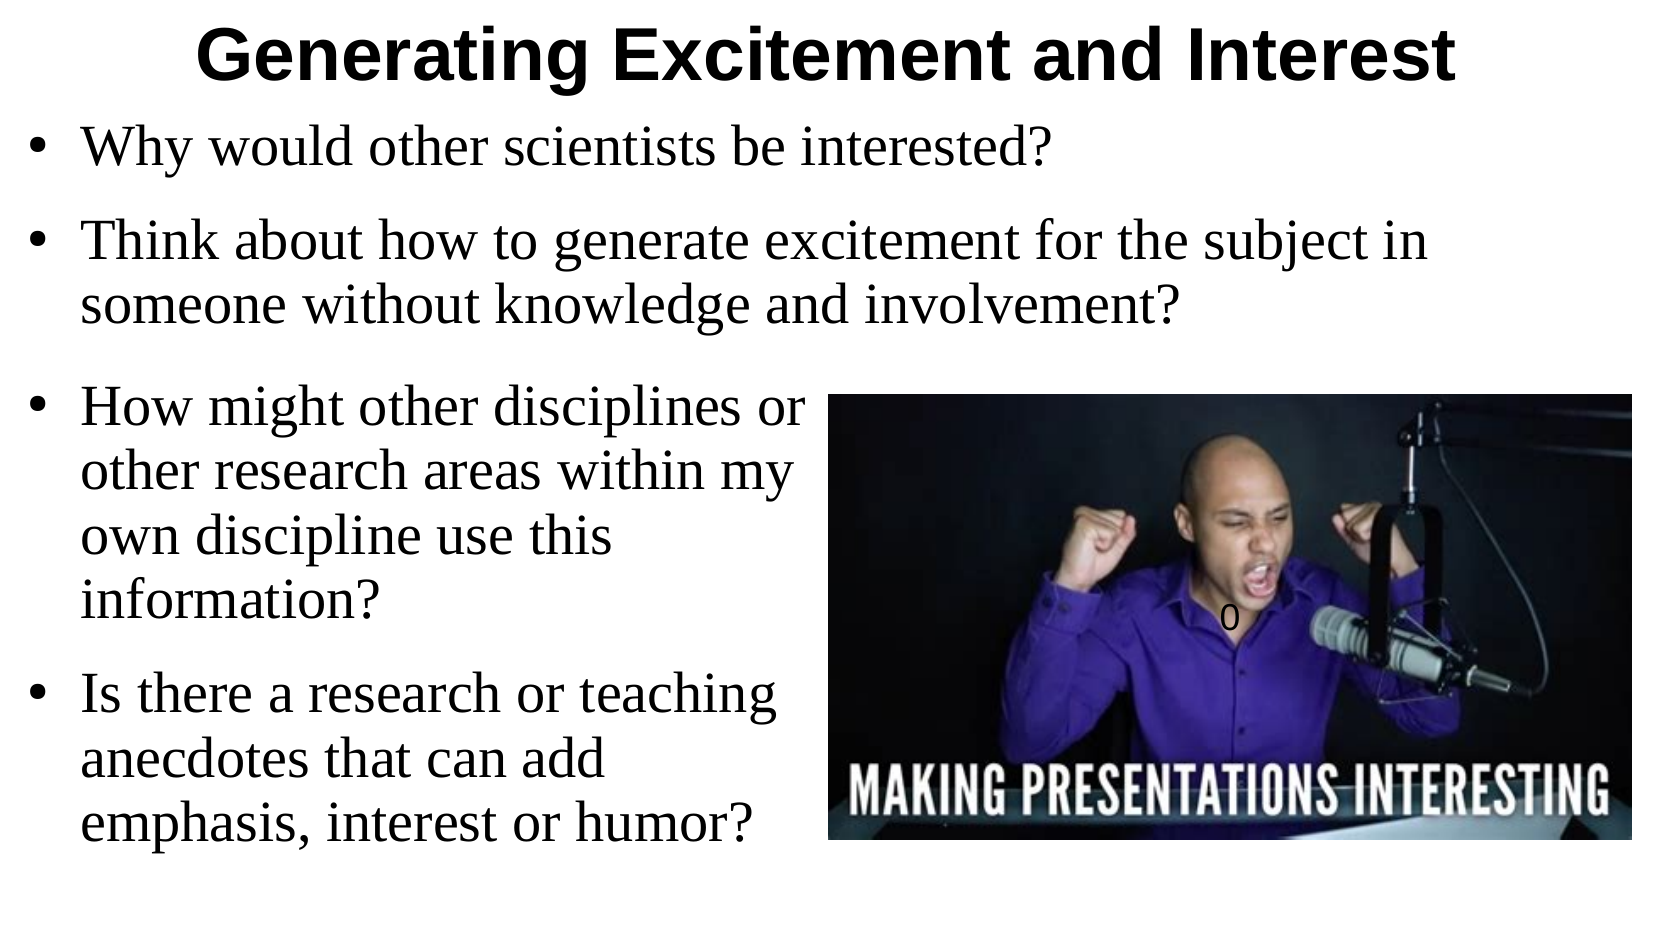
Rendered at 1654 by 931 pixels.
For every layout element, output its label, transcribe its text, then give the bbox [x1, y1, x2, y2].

list Why would other scientists be interested? Think about how to generate excitement for the subject in someone without knowledge and involvement? [9, 113, 1606, 381]
picture [828, 394, 1632, 841]
list How might other disciplines or other research areas within my own discipline use this information? Is there a research or teaching anecdotes that can add emphasis, interest or humor? [9, 381, 826, 886]
title Generating Excitement and Interest [0, 3, 1654, 105]
